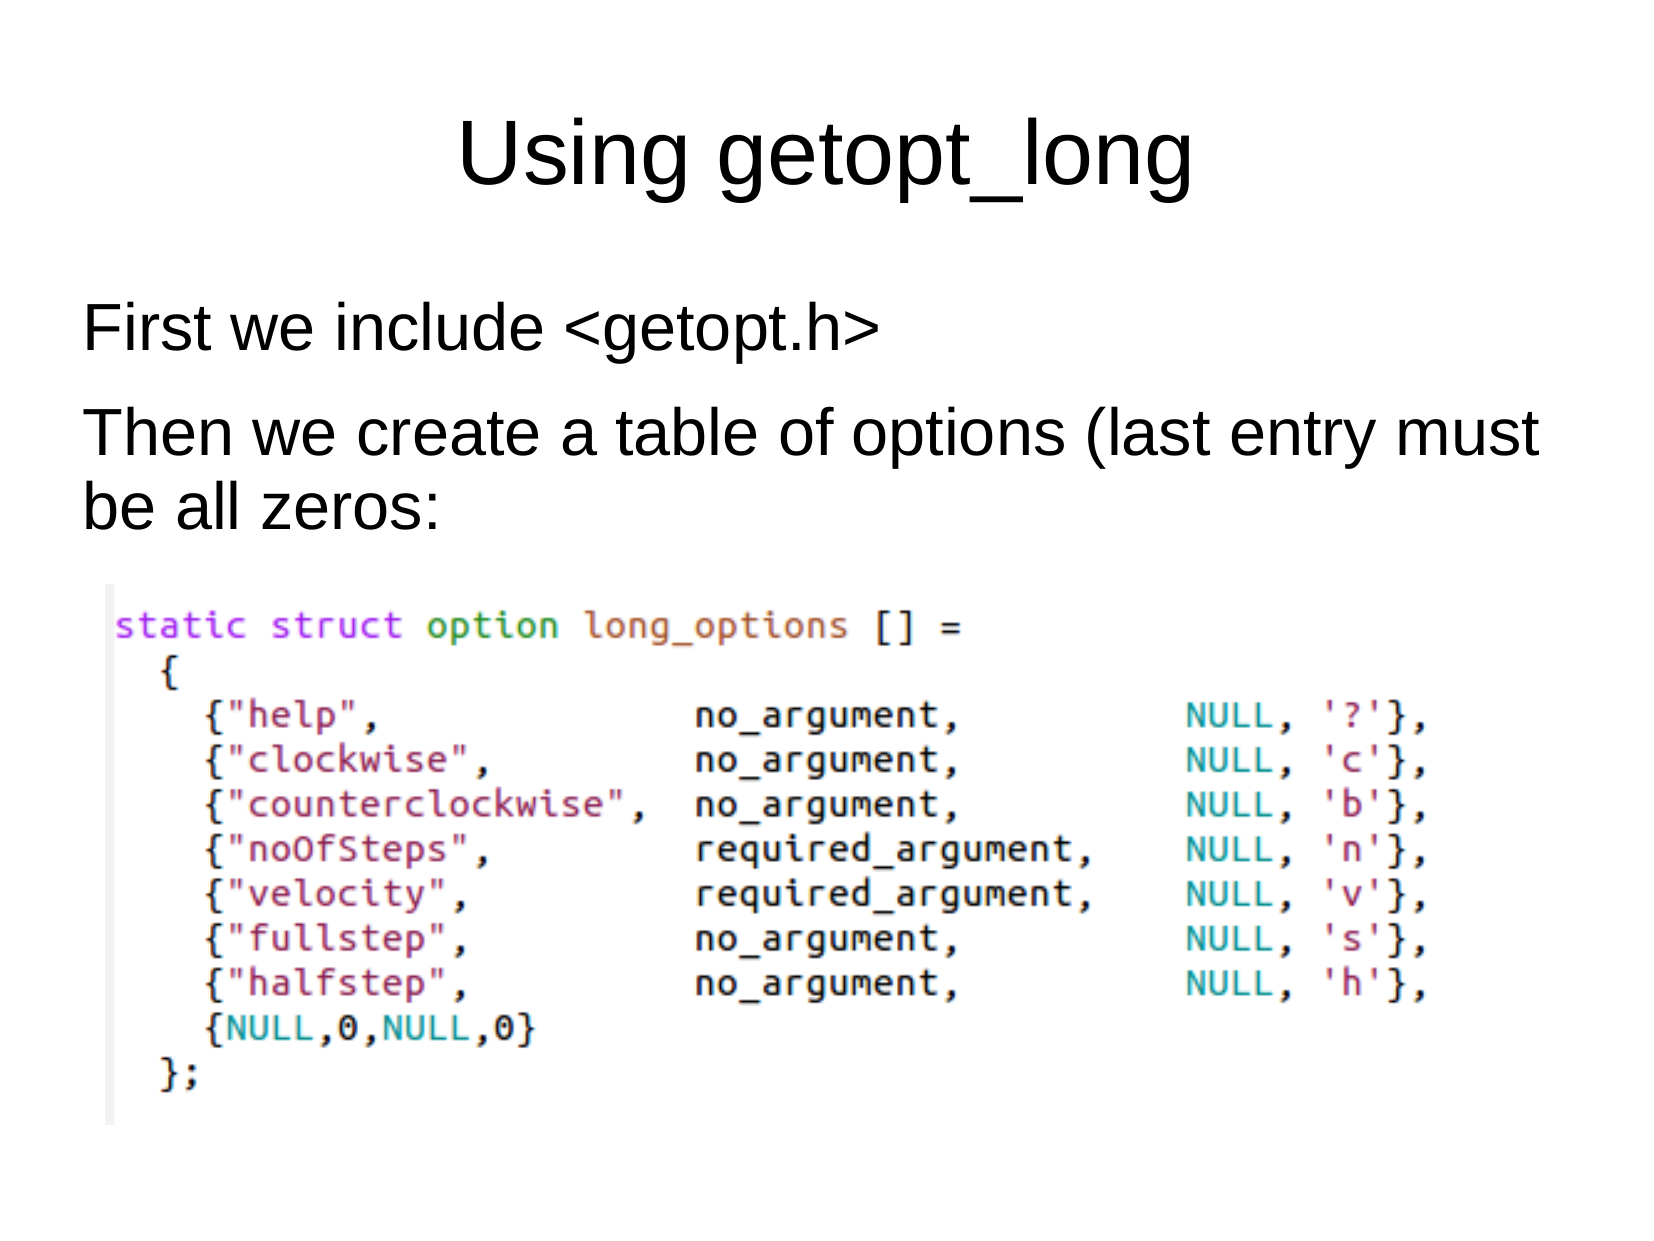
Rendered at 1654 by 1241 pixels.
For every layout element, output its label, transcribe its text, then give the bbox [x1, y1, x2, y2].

list First we include <getopt.h> Then we create a table of options (last entry must be all zeros: [82, 290, 1571, 1010]
title Using getopt_long [82, 49, 1571, 257]
picture [105, 584, 1501, 1126]
